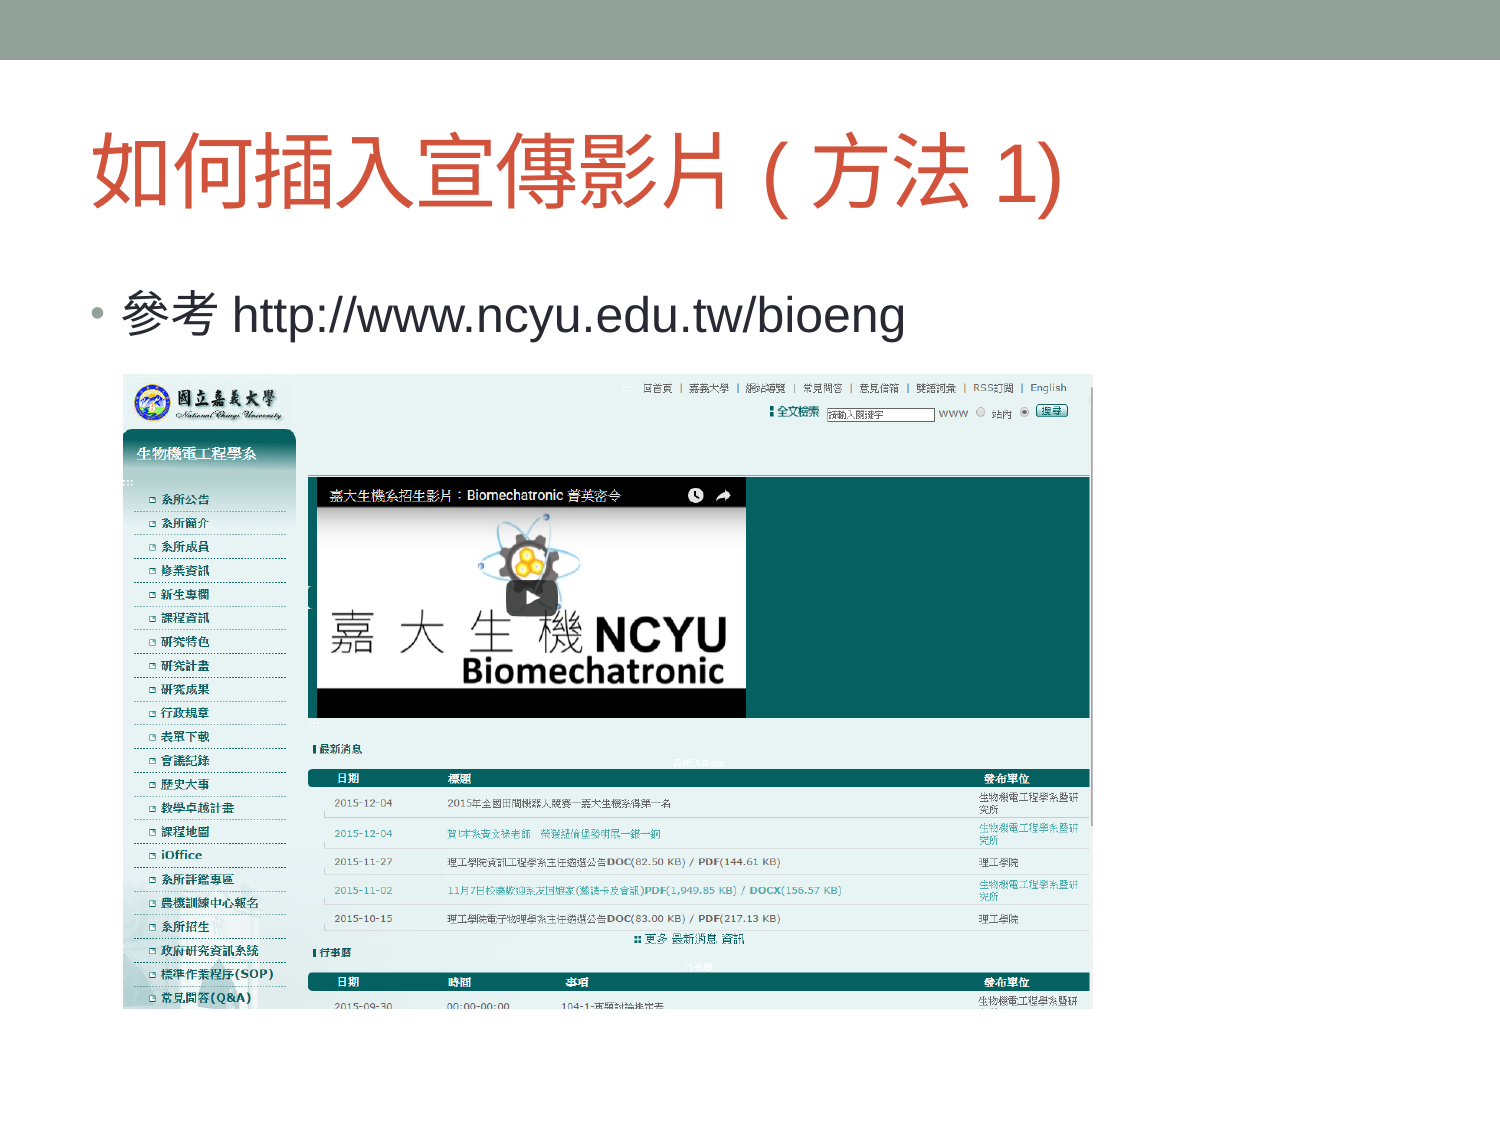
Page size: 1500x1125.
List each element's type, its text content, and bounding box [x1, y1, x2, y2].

text_box 參考http://www.ncyu.edu.tw/bioeng [75, 275, 939, 380]
title 如何插入宣傳影片(方法1) [75, 87, 1426, 251]
picture [123, 374, 1093, 1009]
